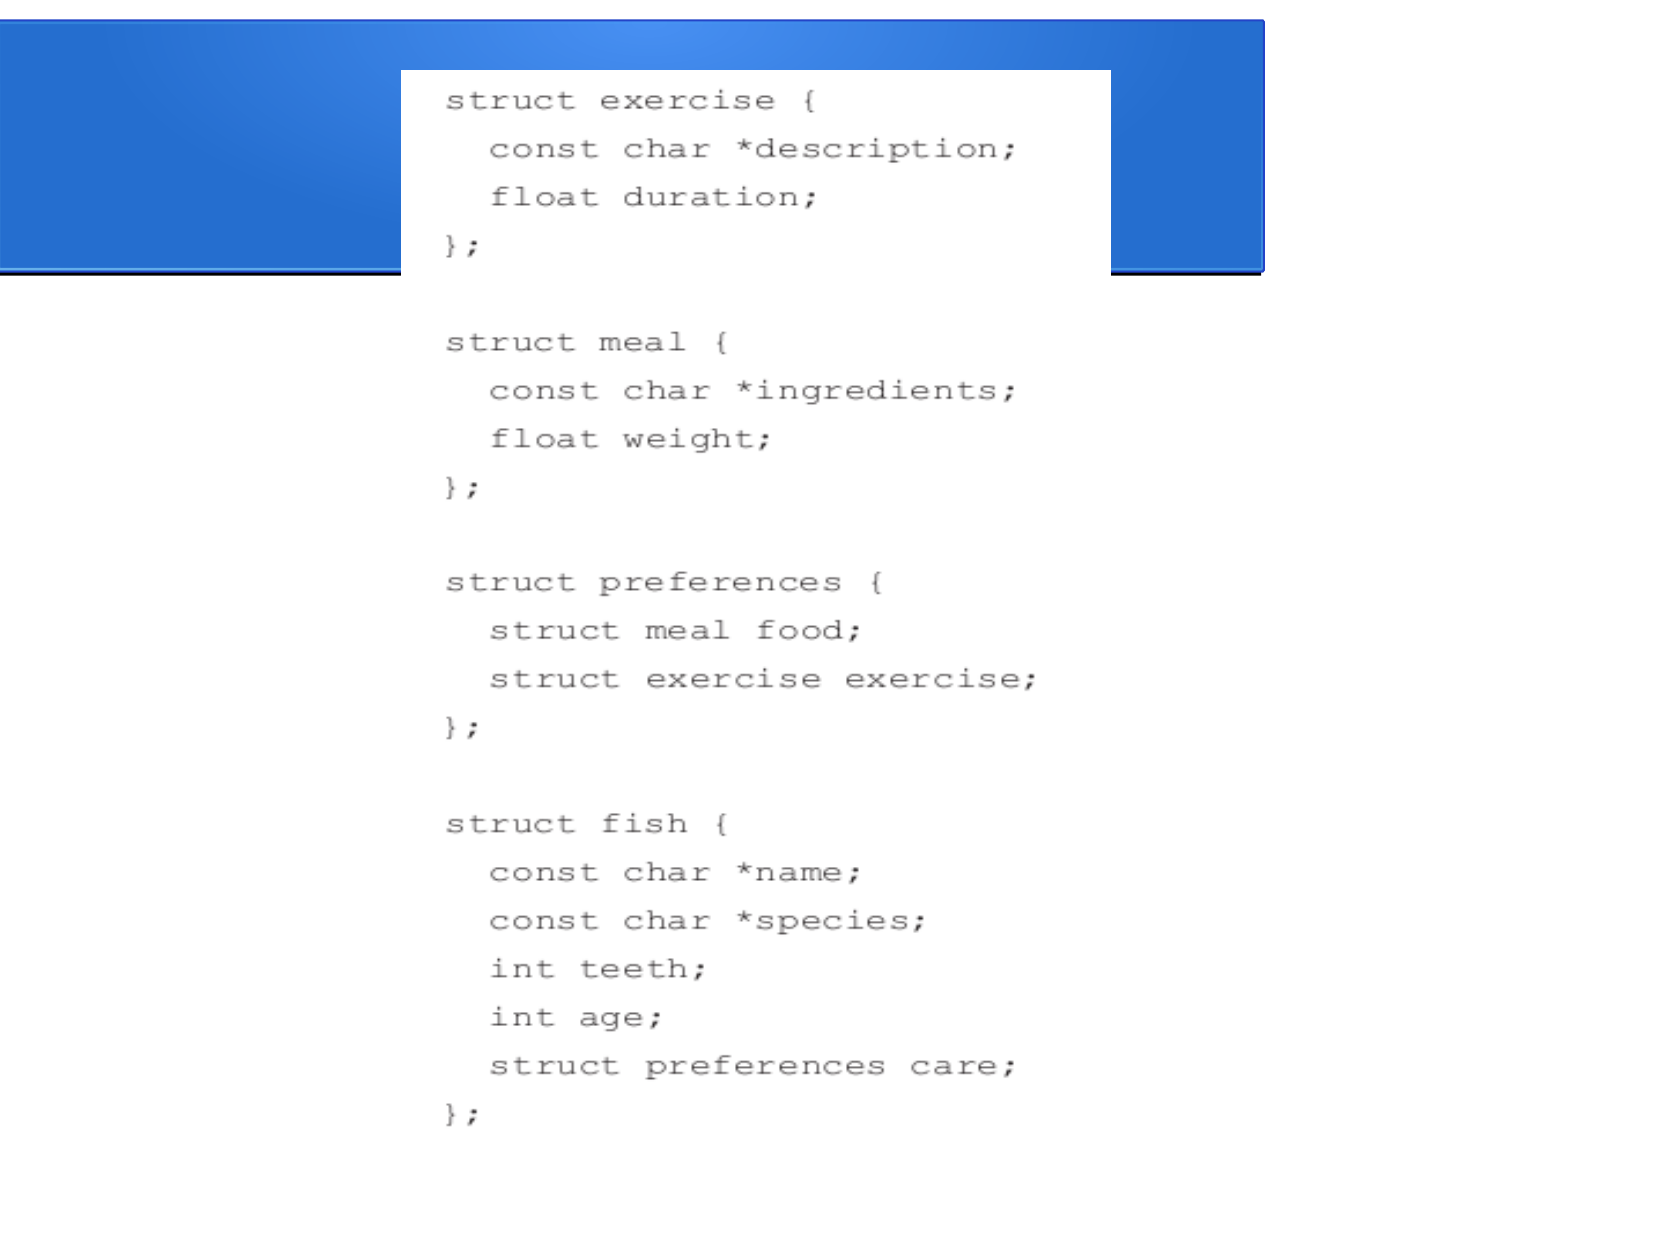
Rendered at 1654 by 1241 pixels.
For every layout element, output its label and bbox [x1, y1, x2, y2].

picture [401, 70, 1111, 1158]
